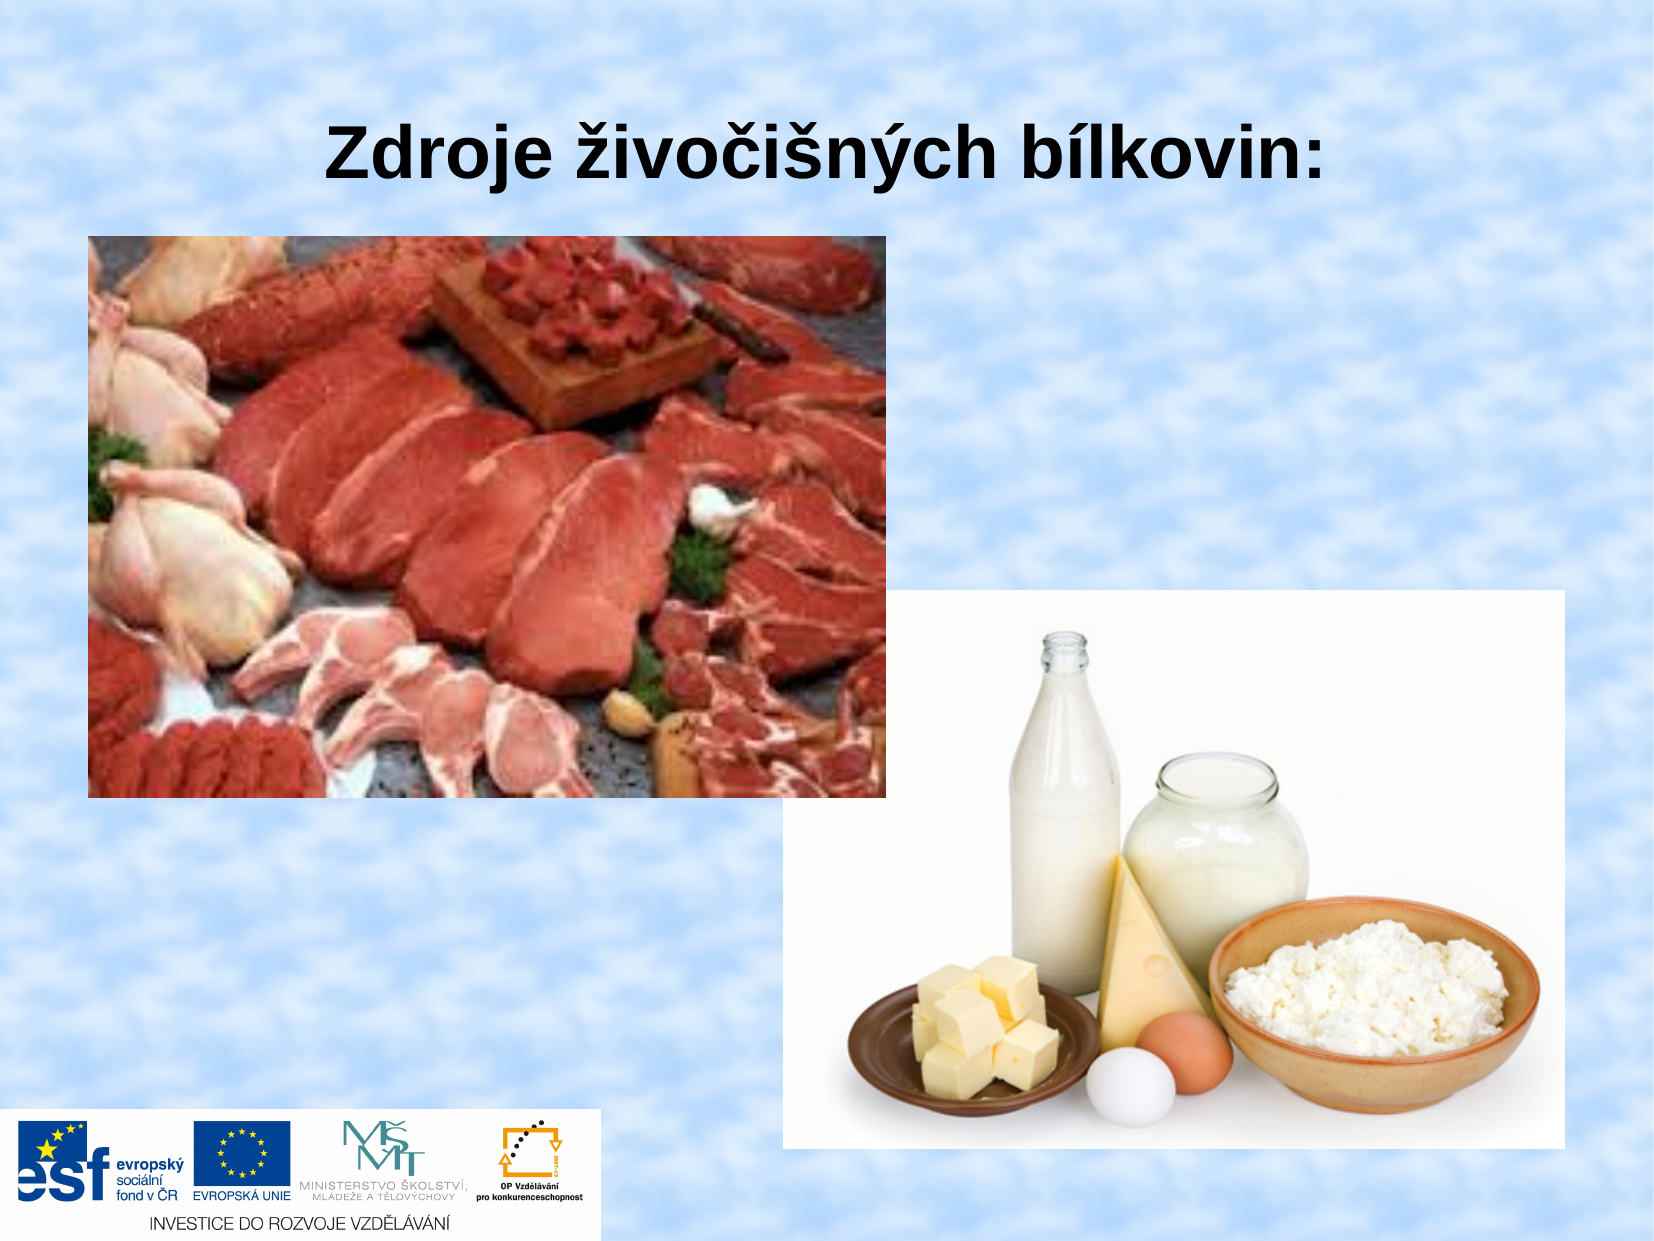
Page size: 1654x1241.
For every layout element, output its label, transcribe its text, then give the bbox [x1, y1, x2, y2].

title Zdroje živočišných bílkovin: [82, 49, 1571, 257]
picture [0, 0, 1654, 1241]
